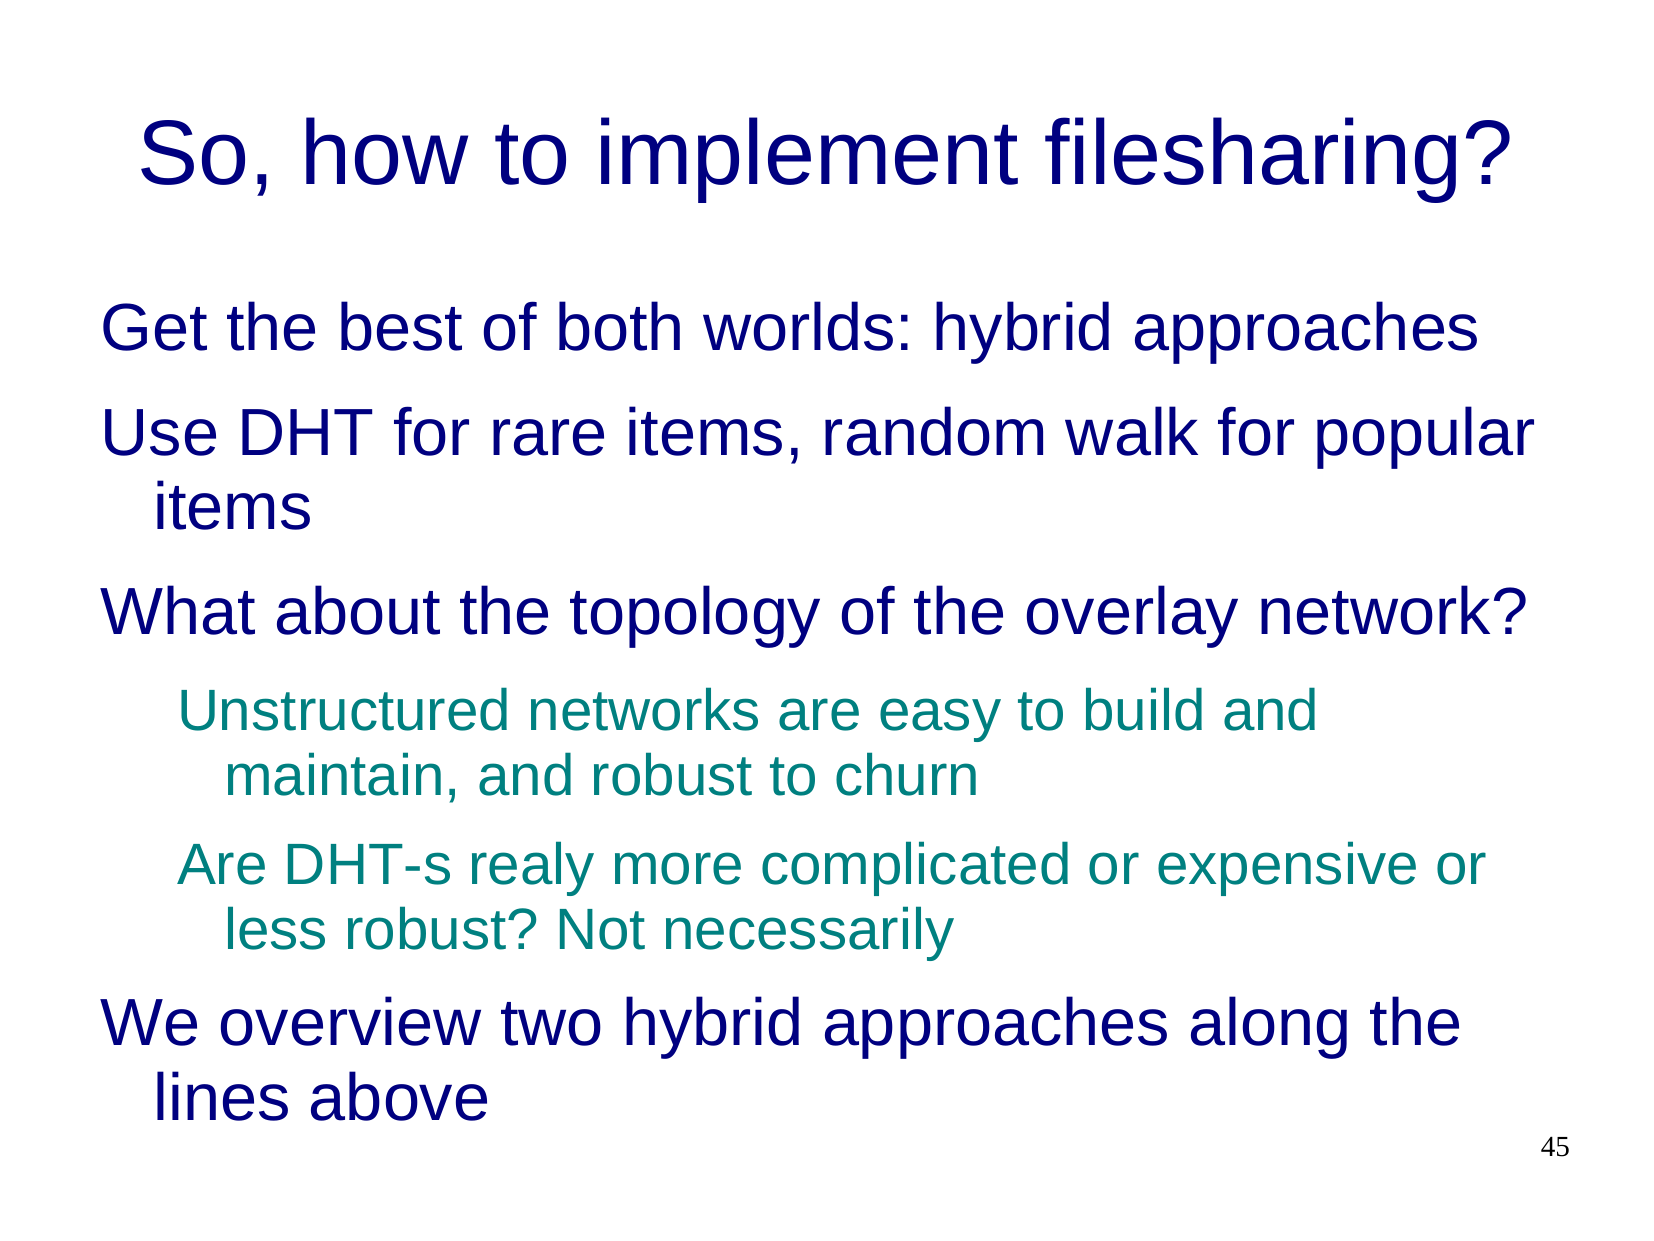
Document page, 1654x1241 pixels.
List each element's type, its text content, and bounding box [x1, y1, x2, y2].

list Get the best of both worlds: hybrid approaches Use DHT for rare items, random walk for popular items What about the topology of the overlay network? Unstructured networks are easy to build and maintain, and robust to churn Are DHT-s realy more complicated or expensive or less robust? Not necessarily We overview two hybrid approaches along the lines above [82, 290, 1571, 1209]
title So, how to implement filesharing? [82, 49, 1571, 257]
